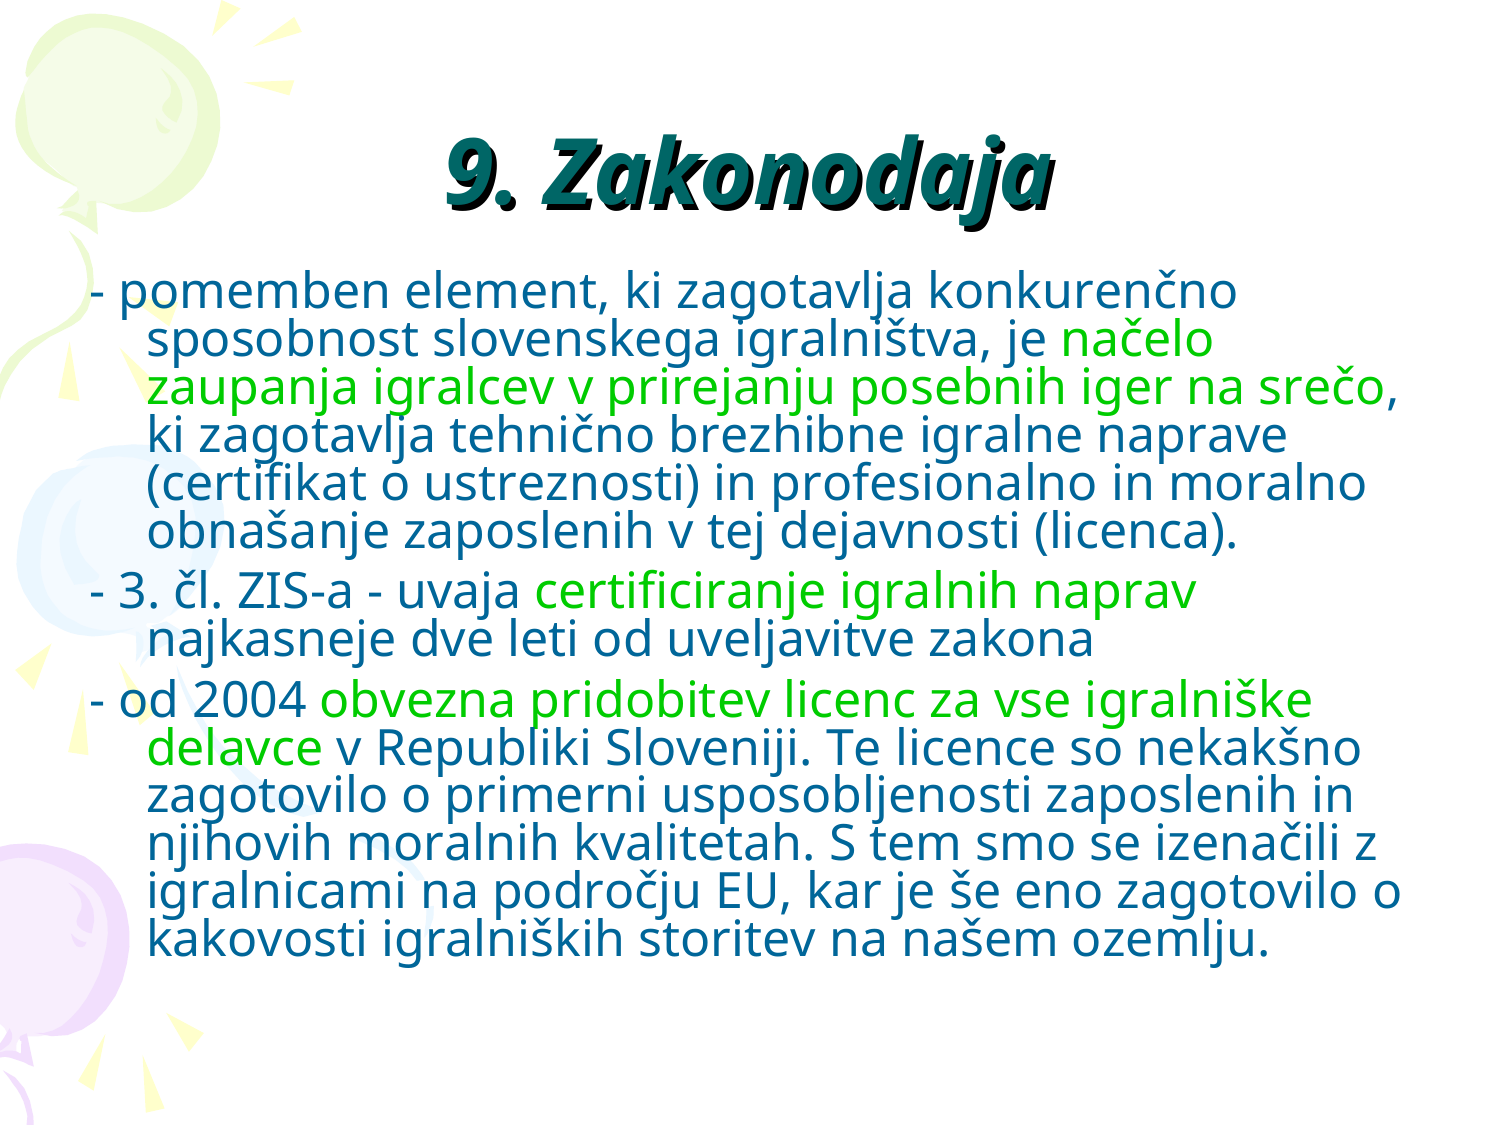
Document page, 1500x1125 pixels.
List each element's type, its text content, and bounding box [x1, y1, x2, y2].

list - pomemben element, ki zagotavlja konkurenčno sposobnost slovenskega igralništva, je načelo zaupanja igralcev v prirejanju posebnih iger na srečo, ki zagotavlja tehnično brezhibne igralne naprave (certifikat o ustreznosti) in profesionalno in moralno obnašanje zaposlenih v tej dejavnosti (licenca). - 3. čl. ZIS-a - uvaja certificiranje igralnih naprav najkasneje dve leti od uveljavitve zakona - od 2004 obvezna pridobitev licenc za vse igralniške delavce v Republiki Sloveniji. Te licence so nekakšno zagotovilo o primerni usposobljenosti zaposlenih in njihovih moralnih kvalitetah. S tem smo se izenačili z igralnicami na področju EU, kar je še eno zagotovilo o kakovosti igralniških storitev na našem ozemlju. [75, 262, 1426, 1083]
title 9. Zakonodaja [72, 16, 1426, 233]
